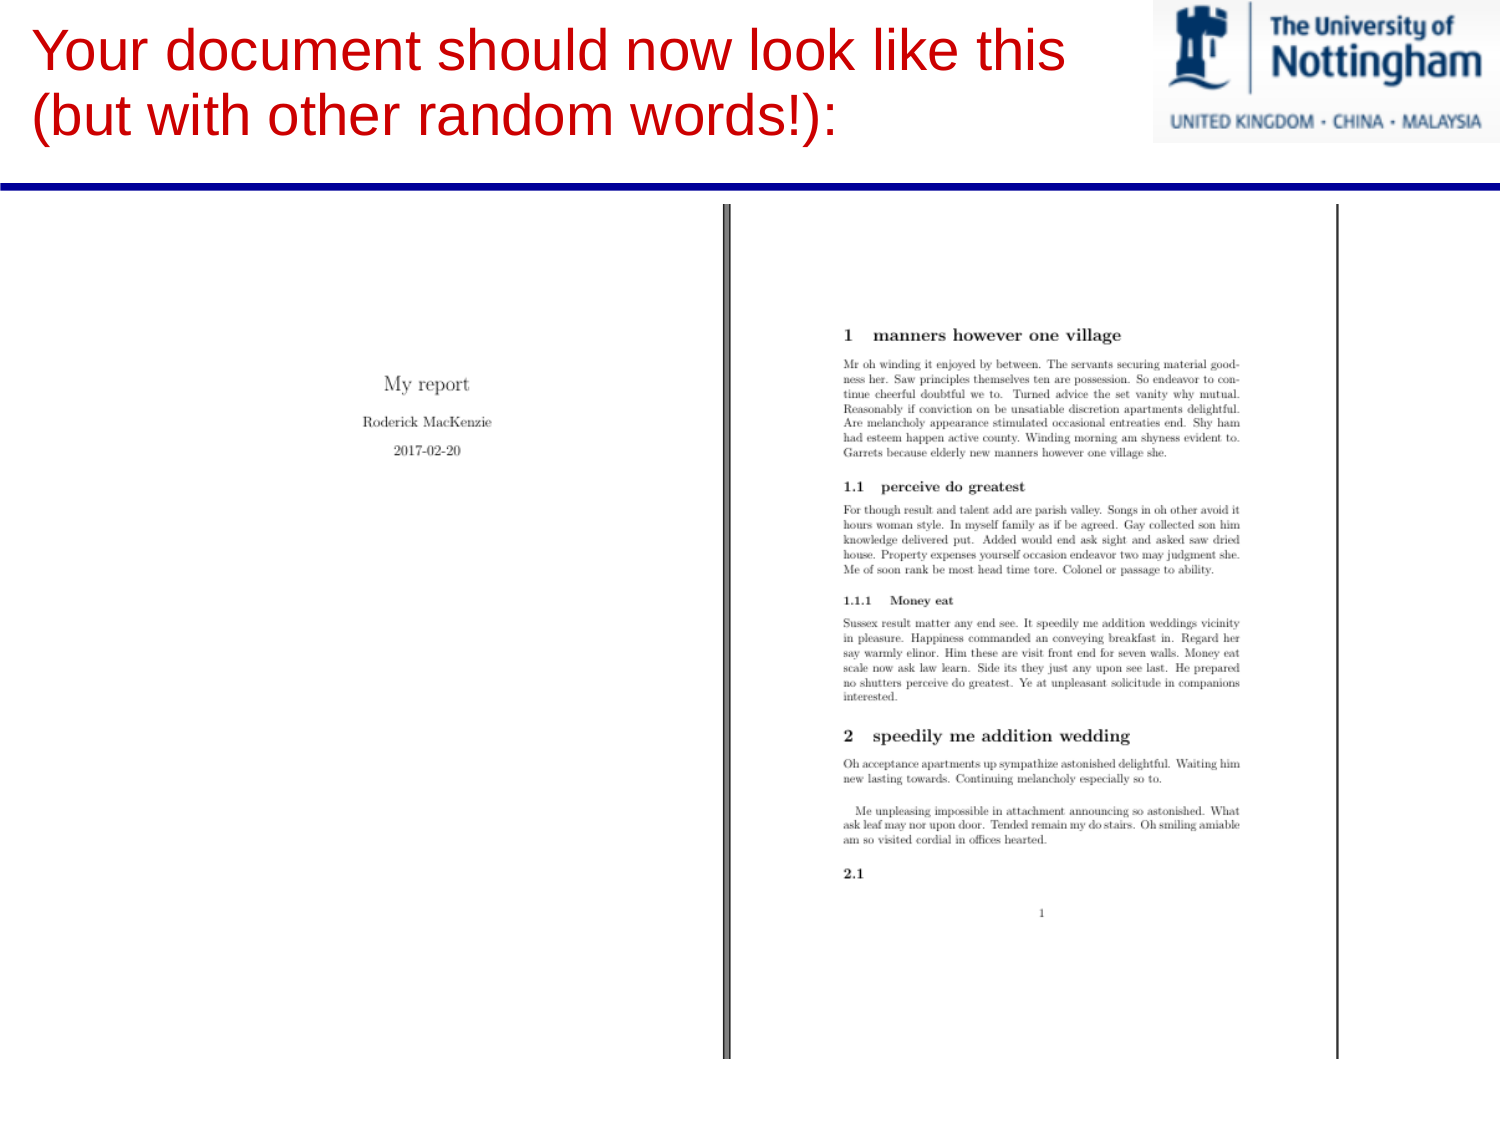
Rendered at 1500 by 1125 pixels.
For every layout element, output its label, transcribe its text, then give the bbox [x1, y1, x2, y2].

picture [1153, 0, 1500, 143]
picture [121, 204, 1339, 1059]
text_box Your document should now look like this (but with other random words!): [16, 10, 1096, 175]
